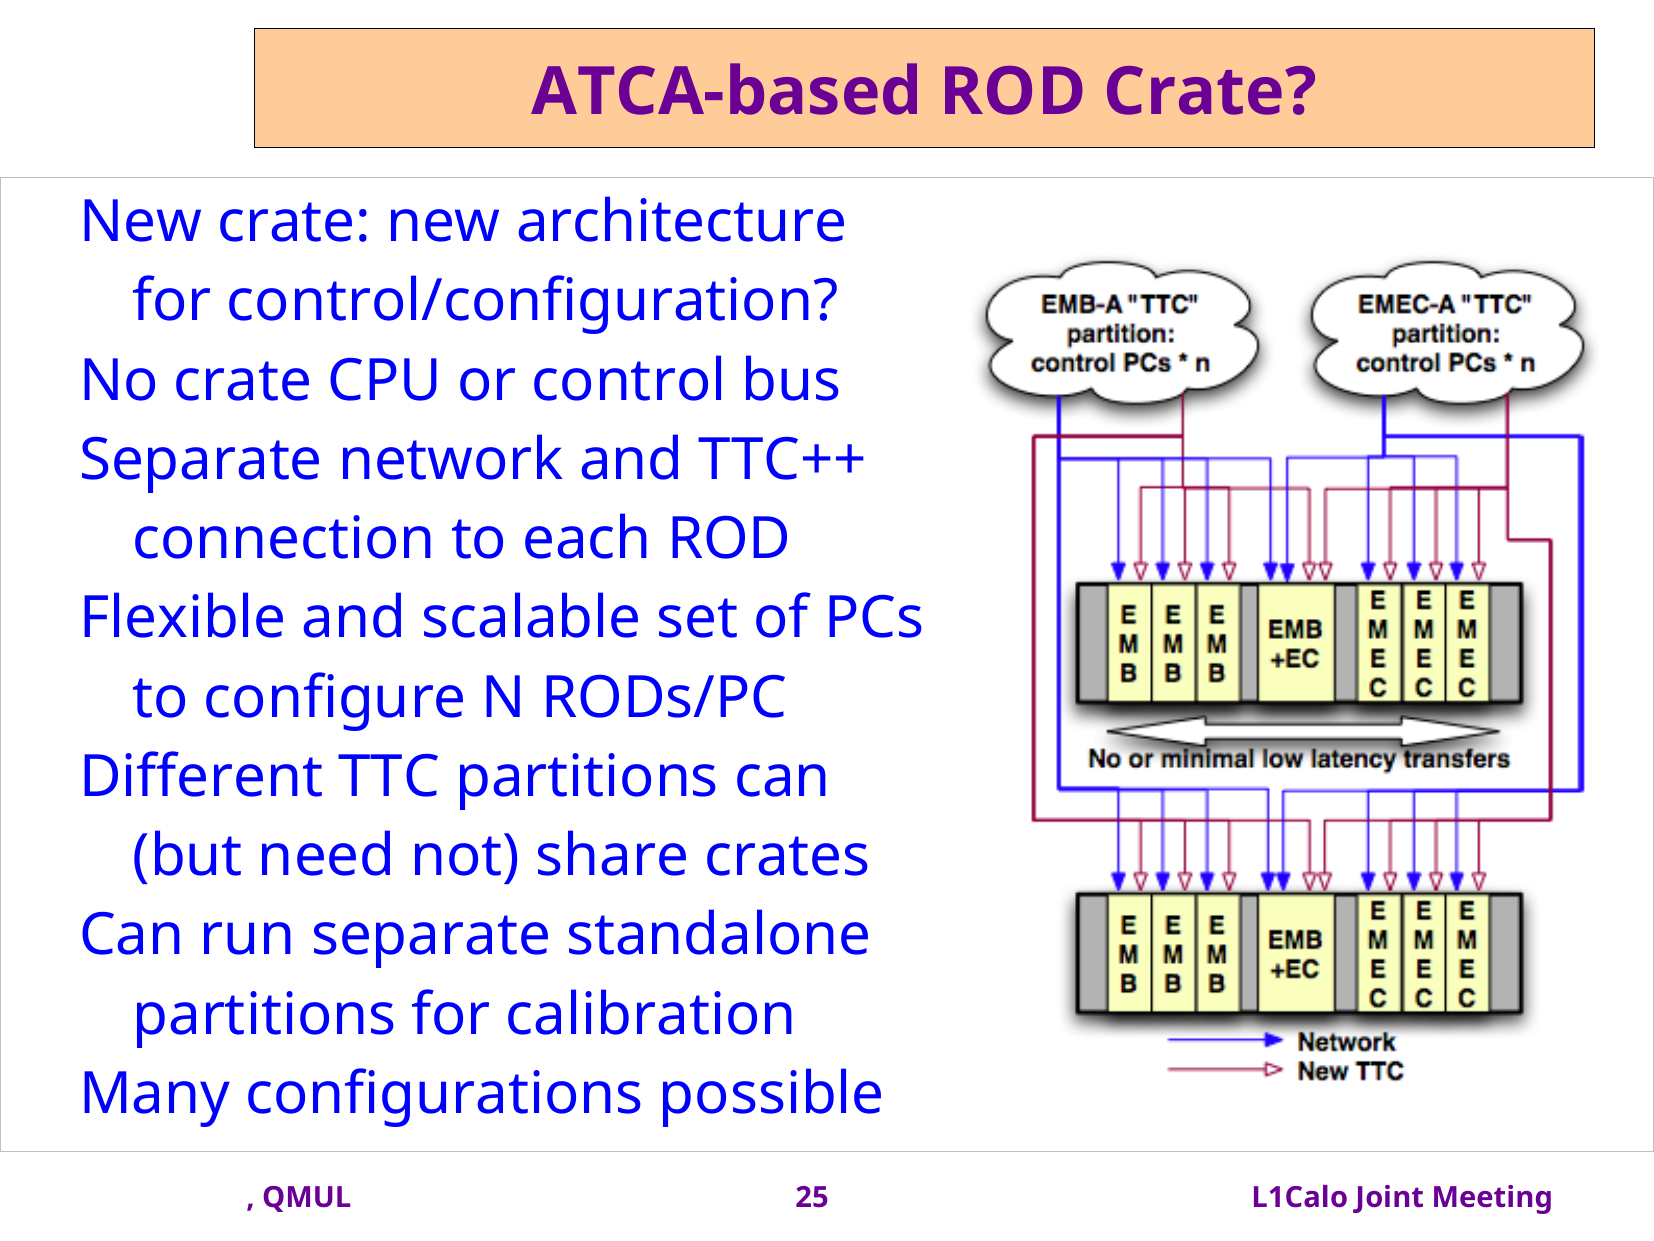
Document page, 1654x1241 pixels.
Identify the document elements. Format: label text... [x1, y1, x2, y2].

list New crate: new architecture for control/configuration? No crate CPU or control bus Separate network and TTC++ connection to each ROD Flexible and scalable set of PCs to configure N RODs/PC Different TTC partitions can (but need not) share crates Can run separate standalone partitions for calibration Many configurations possible [61, 179, 935, 1155]
picture [951, 245, 1618, 1089]
title ATCA-based ROD Crate? [254, 28, 1595, 148]
